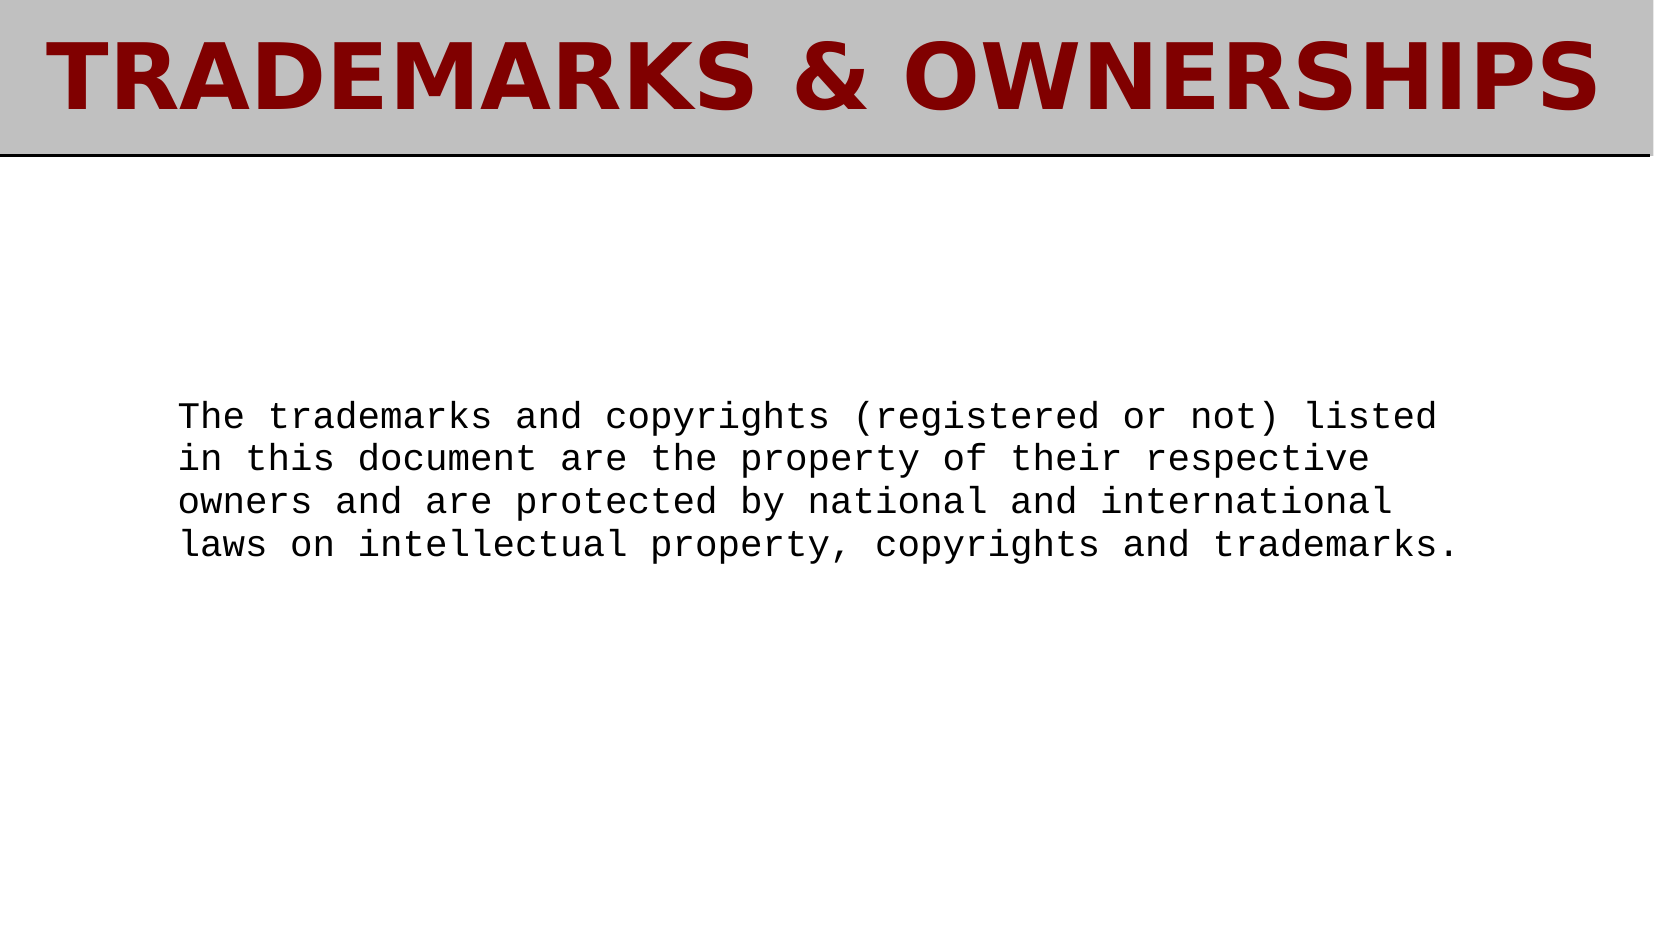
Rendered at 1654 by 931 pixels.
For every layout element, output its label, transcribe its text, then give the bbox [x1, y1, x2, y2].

text_box [0, 0, 1654, 156]
text_box The trademarks and copyrights (registered or not) listed in this document are the property of their respective owners and are protected by national and international laws on intellectual property, copyrights and trademarks. [177, 397, 1477, 568]
text_box TRADEMARKS & OWNERSHIPS [0, 24, 1651, 132]
